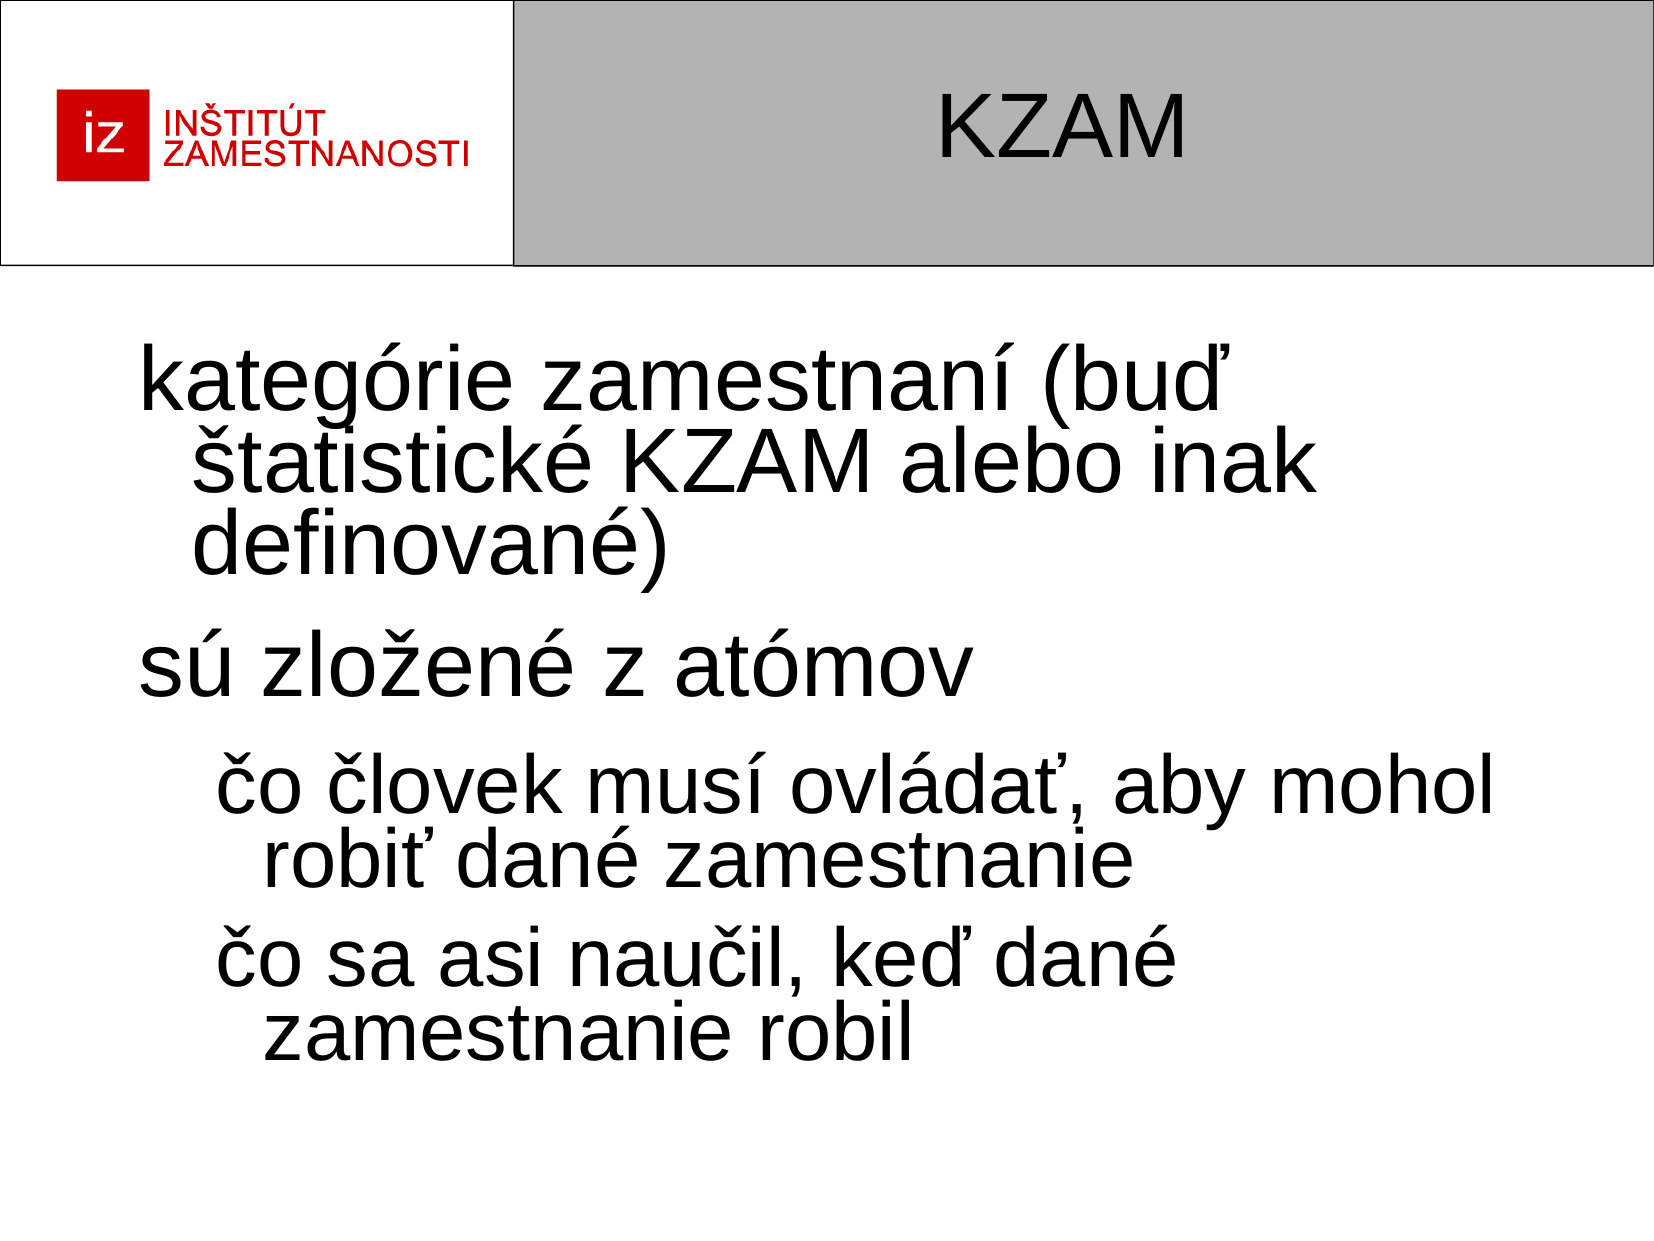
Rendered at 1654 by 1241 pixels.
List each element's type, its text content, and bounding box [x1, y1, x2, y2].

title KZAM [561, 37, 1565, 229]
list kategórie zamestnaní (buď štatistické KZAM alebo inak definované) sú zložené z atómov čo človek musí ovládať, aby mohol robiť dané zamestnanie čo sa asi naučil, keď dané zamestnanie robil [121, 344, 1533, 1112]
picture [5, 8, 512, 257]
